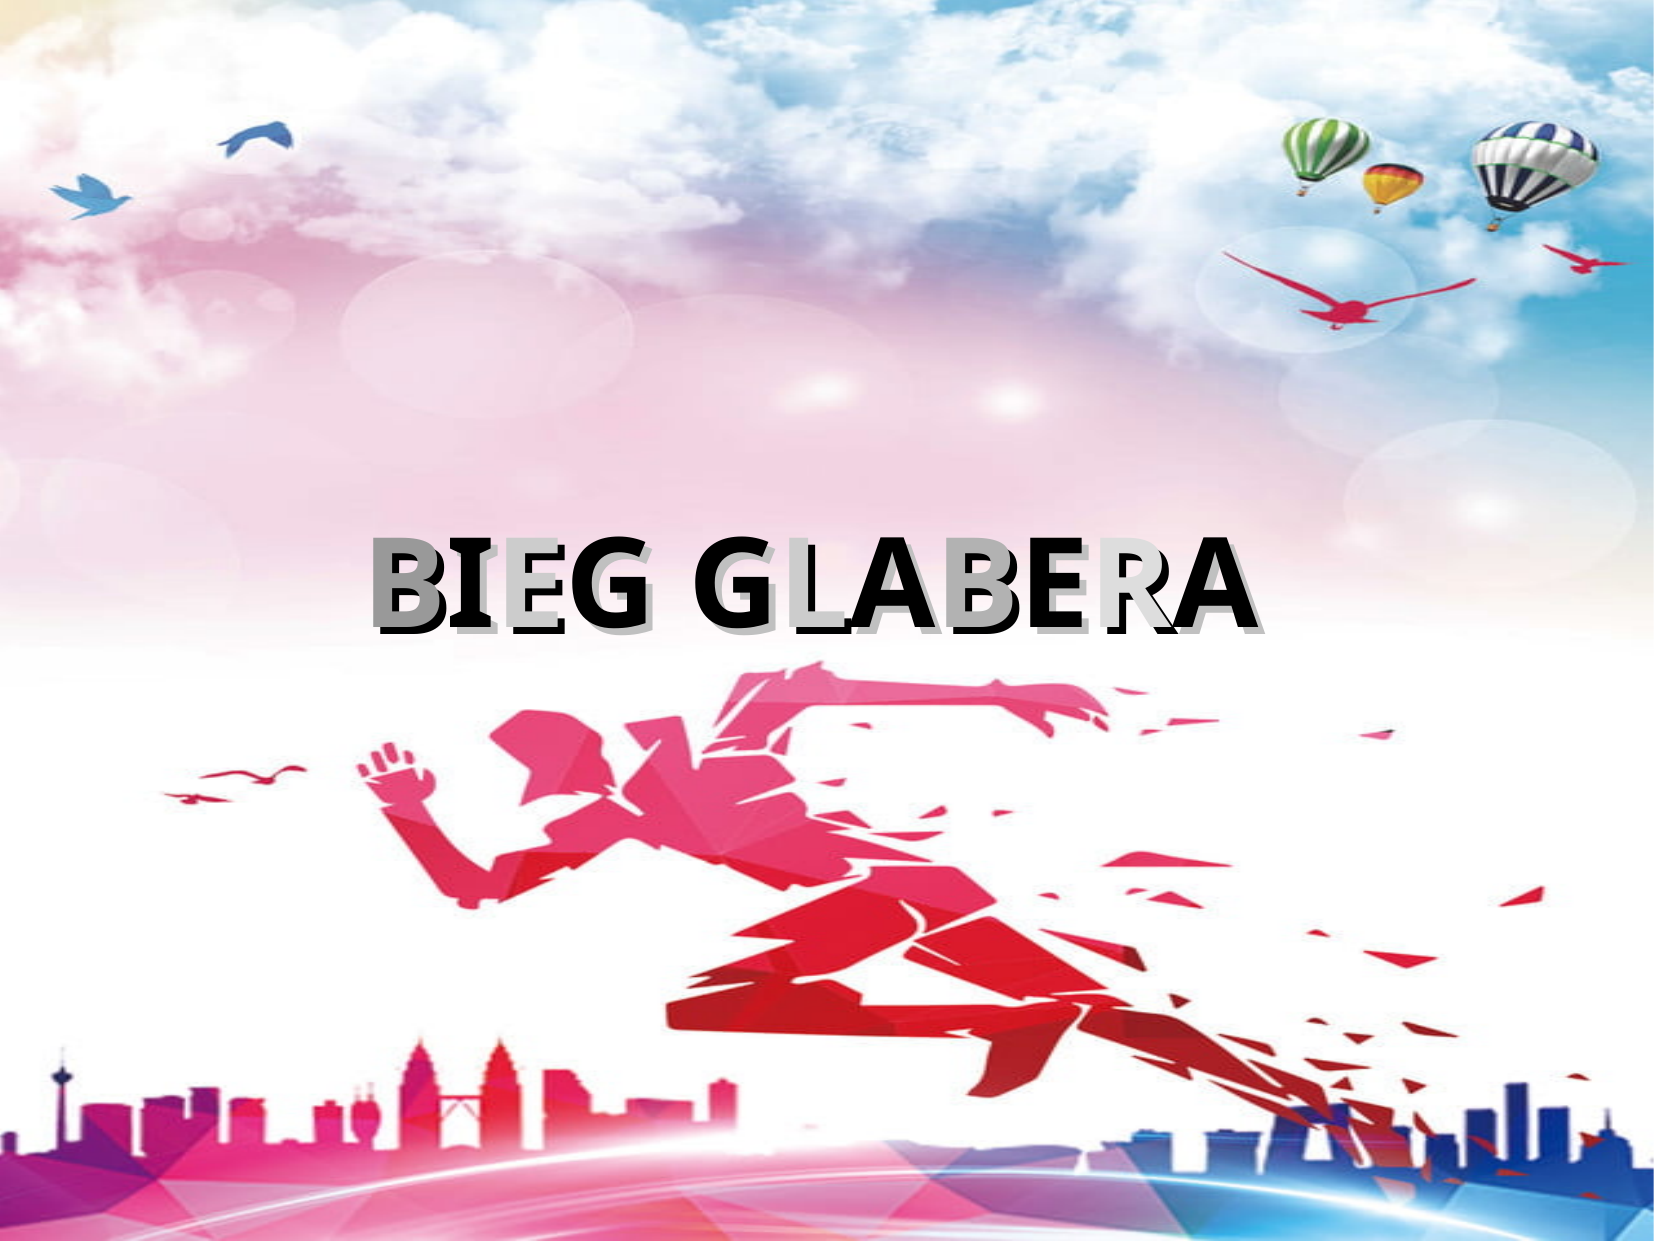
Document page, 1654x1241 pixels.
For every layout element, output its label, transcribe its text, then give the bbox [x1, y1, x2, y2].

subtitle BIEG GLABERA [82, 49, 1571, 1109]
picture [0, 0, 1654, 1241]
